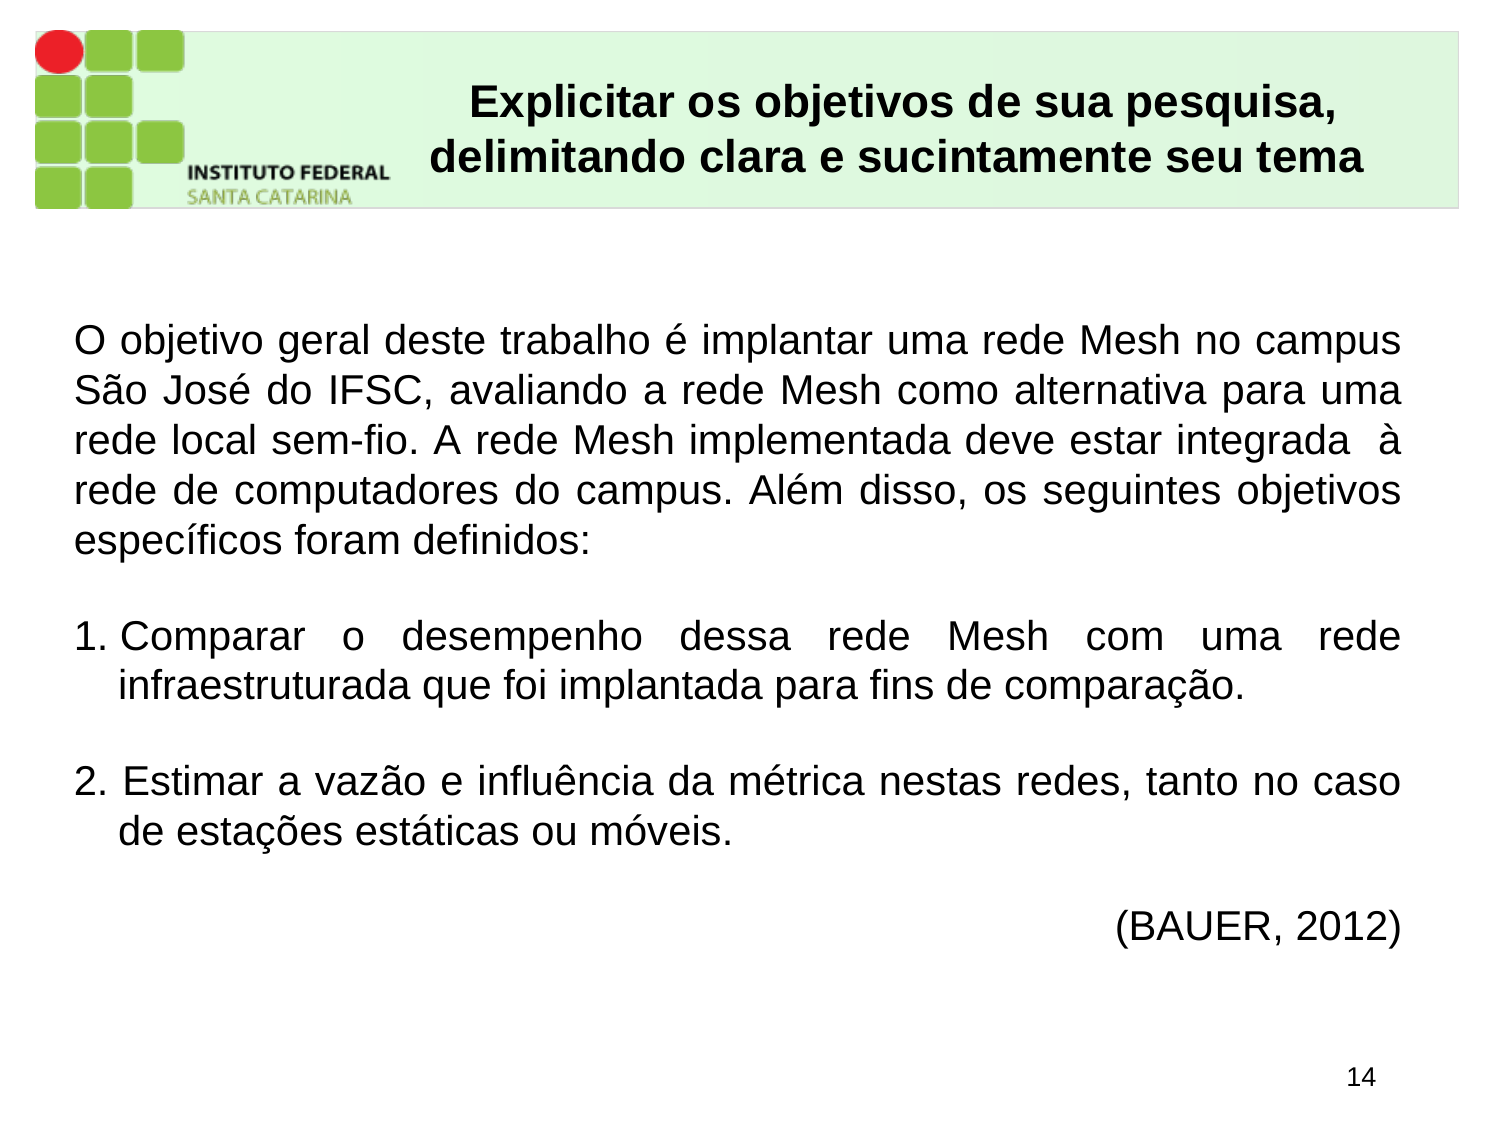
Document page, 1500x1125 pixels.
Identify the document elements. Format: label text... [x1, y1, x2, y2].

title Explicitar os objetivos de sua pesquisa, delimitando clara e sucintamente seu tema [425, 44, 1382, 209]
text_box O objetivo geral deste trabalho é implantar uma rede Mesh no campus São José do IFSC, avaliando a rede Mesh como alternativa para uma rede local sem-fio. A rede Mesh implementada deve estar integrada à rede de computadores do campus. Além disso, os seguintes objetivos específicos foram definidos: 1. Comparar o desempenho dessa rede Mesh com uma rede infraestruturada que foi implantada para fins de comparação. 2. Estimar a vazão e influência da métrica nestas redes, tanto no caso de estações estáticas ou móveis. (BAUER, 2012) [59, 305, 1418, 957]
picture [35, 30, 391, 209]
